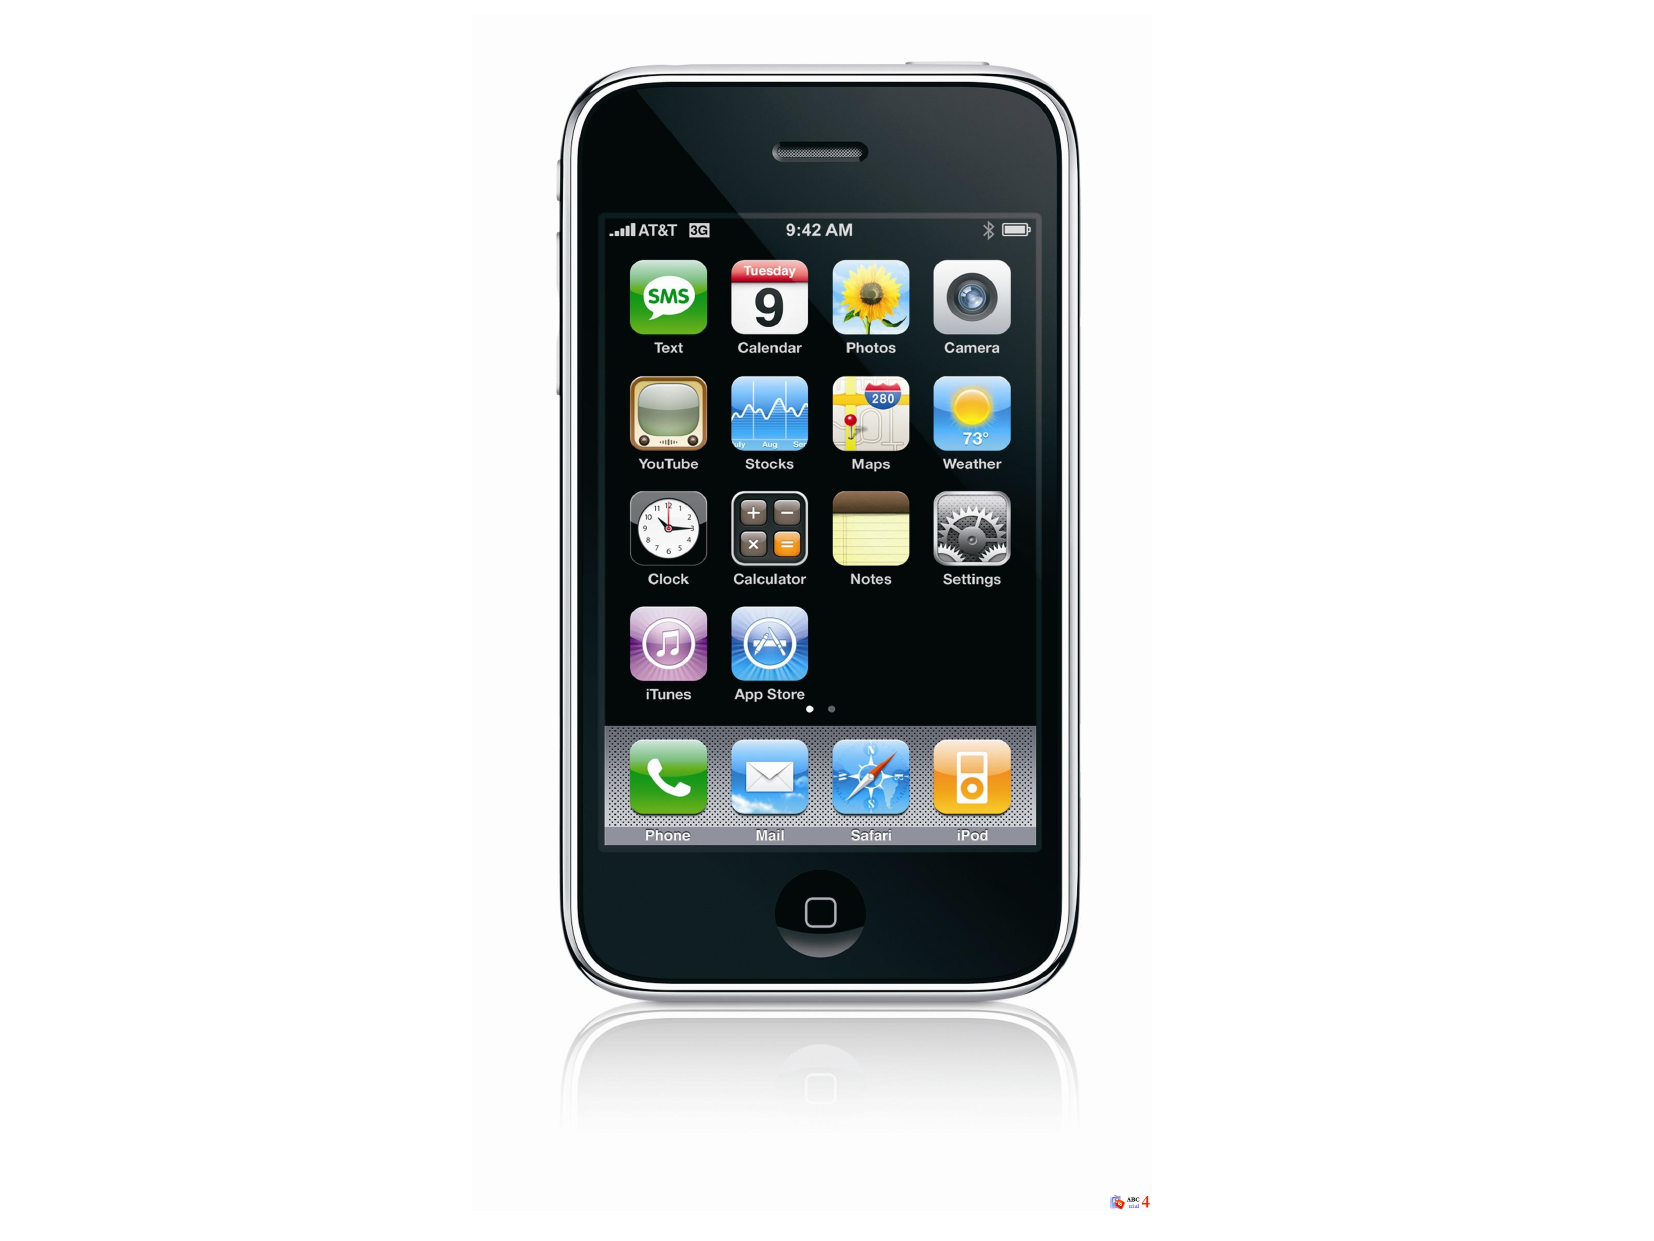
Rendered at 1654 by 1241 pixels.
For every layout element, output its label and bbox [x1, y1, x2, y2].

picture [472, 15, 1152, 1211]
